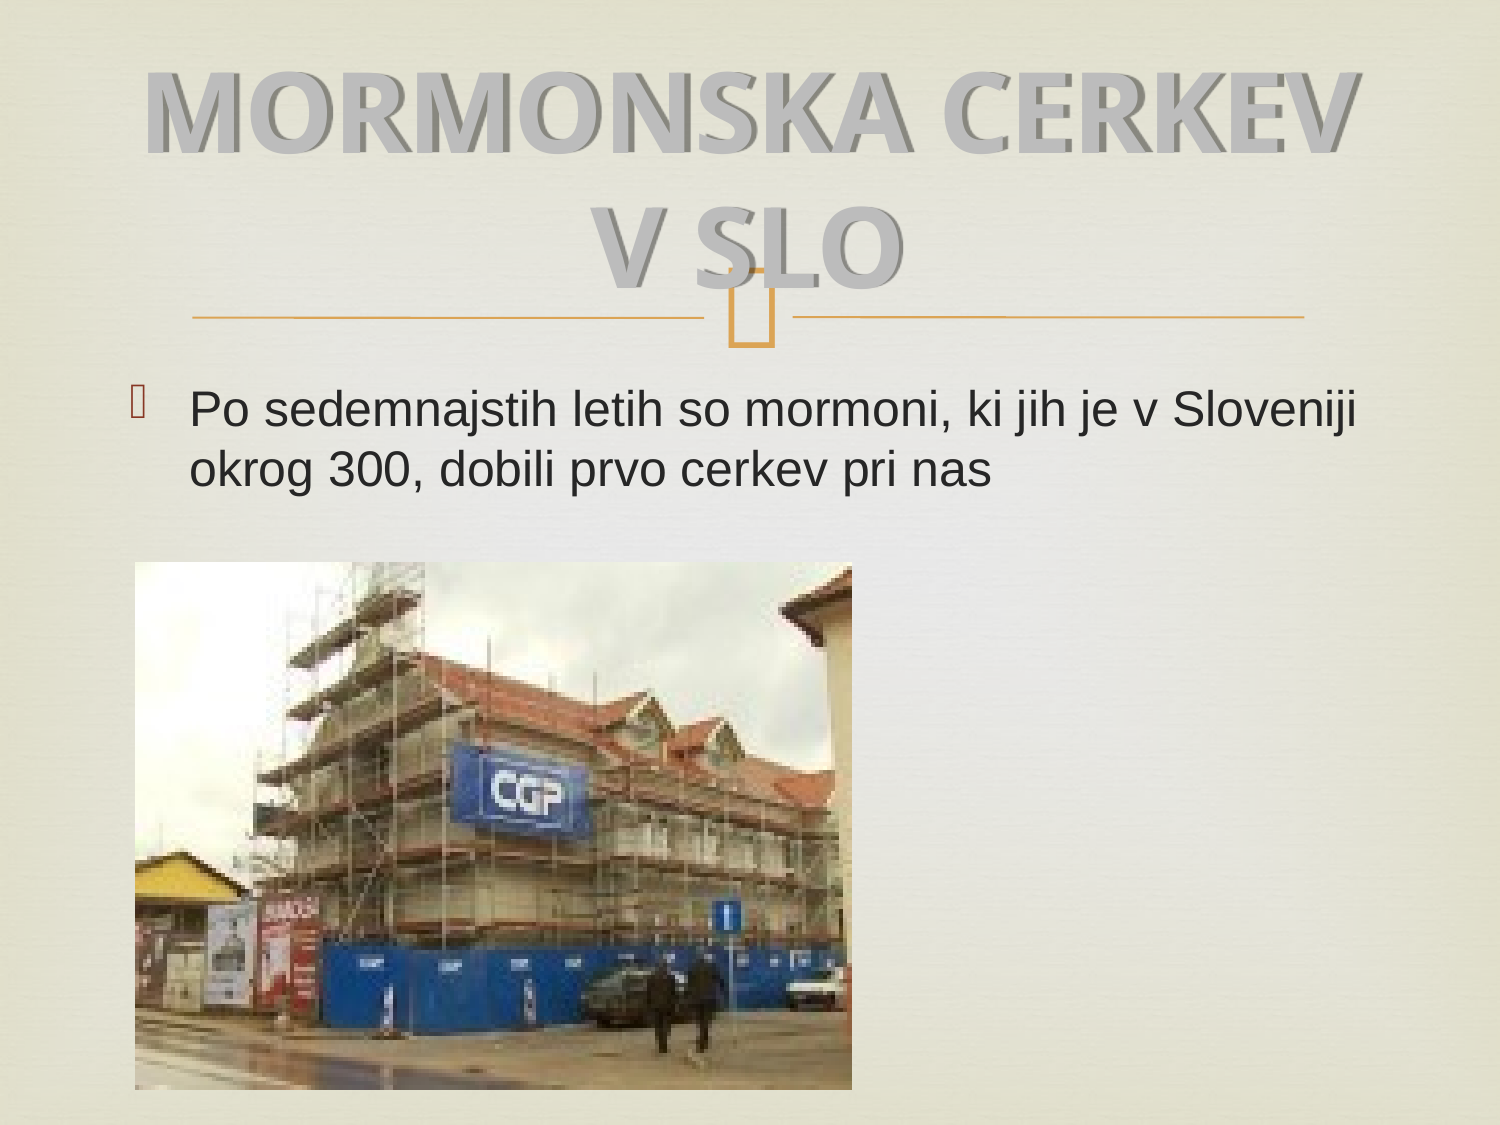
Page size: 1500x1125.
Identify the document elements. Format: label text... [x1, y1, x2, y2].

title MORMONSKA CERKEV V SLO [112, 90, 1385, 263]
list Po sedemnajstih letih so mormoni, ki jih je v Sloveniji okrog 300, dobili prvo cerkev pri nas [114, 368, 1386, 1005]
picture [135, 562, 852, 1090]
